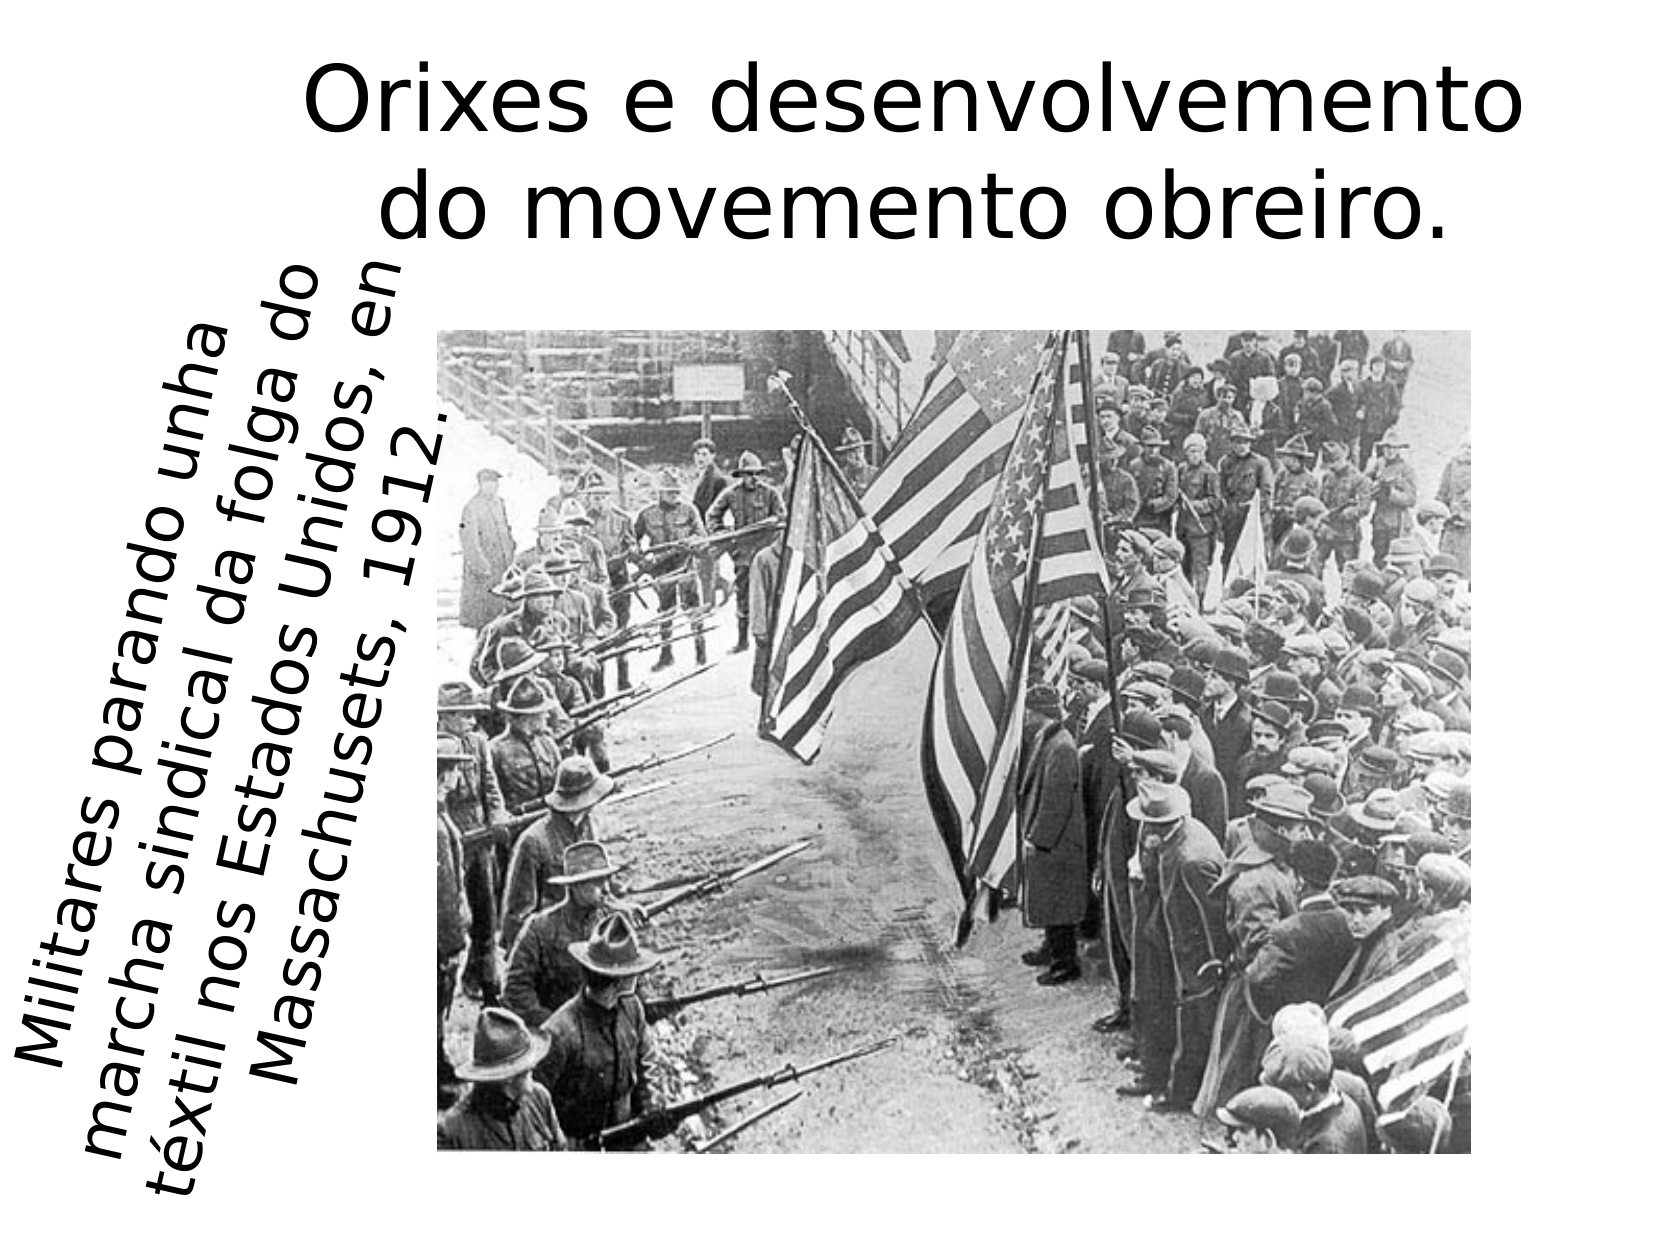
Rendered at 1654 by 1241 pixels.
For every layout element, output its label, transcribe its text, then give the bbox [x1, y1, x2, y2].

text_box Militares parando unha marcha sindical da folga do téxtil nos Estados Unidos, en Massachusets, 1912. [0, 181, 508, 1241]
picture [437, 330, 1471, 1154]
title Orixes e desenvolvemento do movemento obreiro. [259, 45, 1571, 261]
